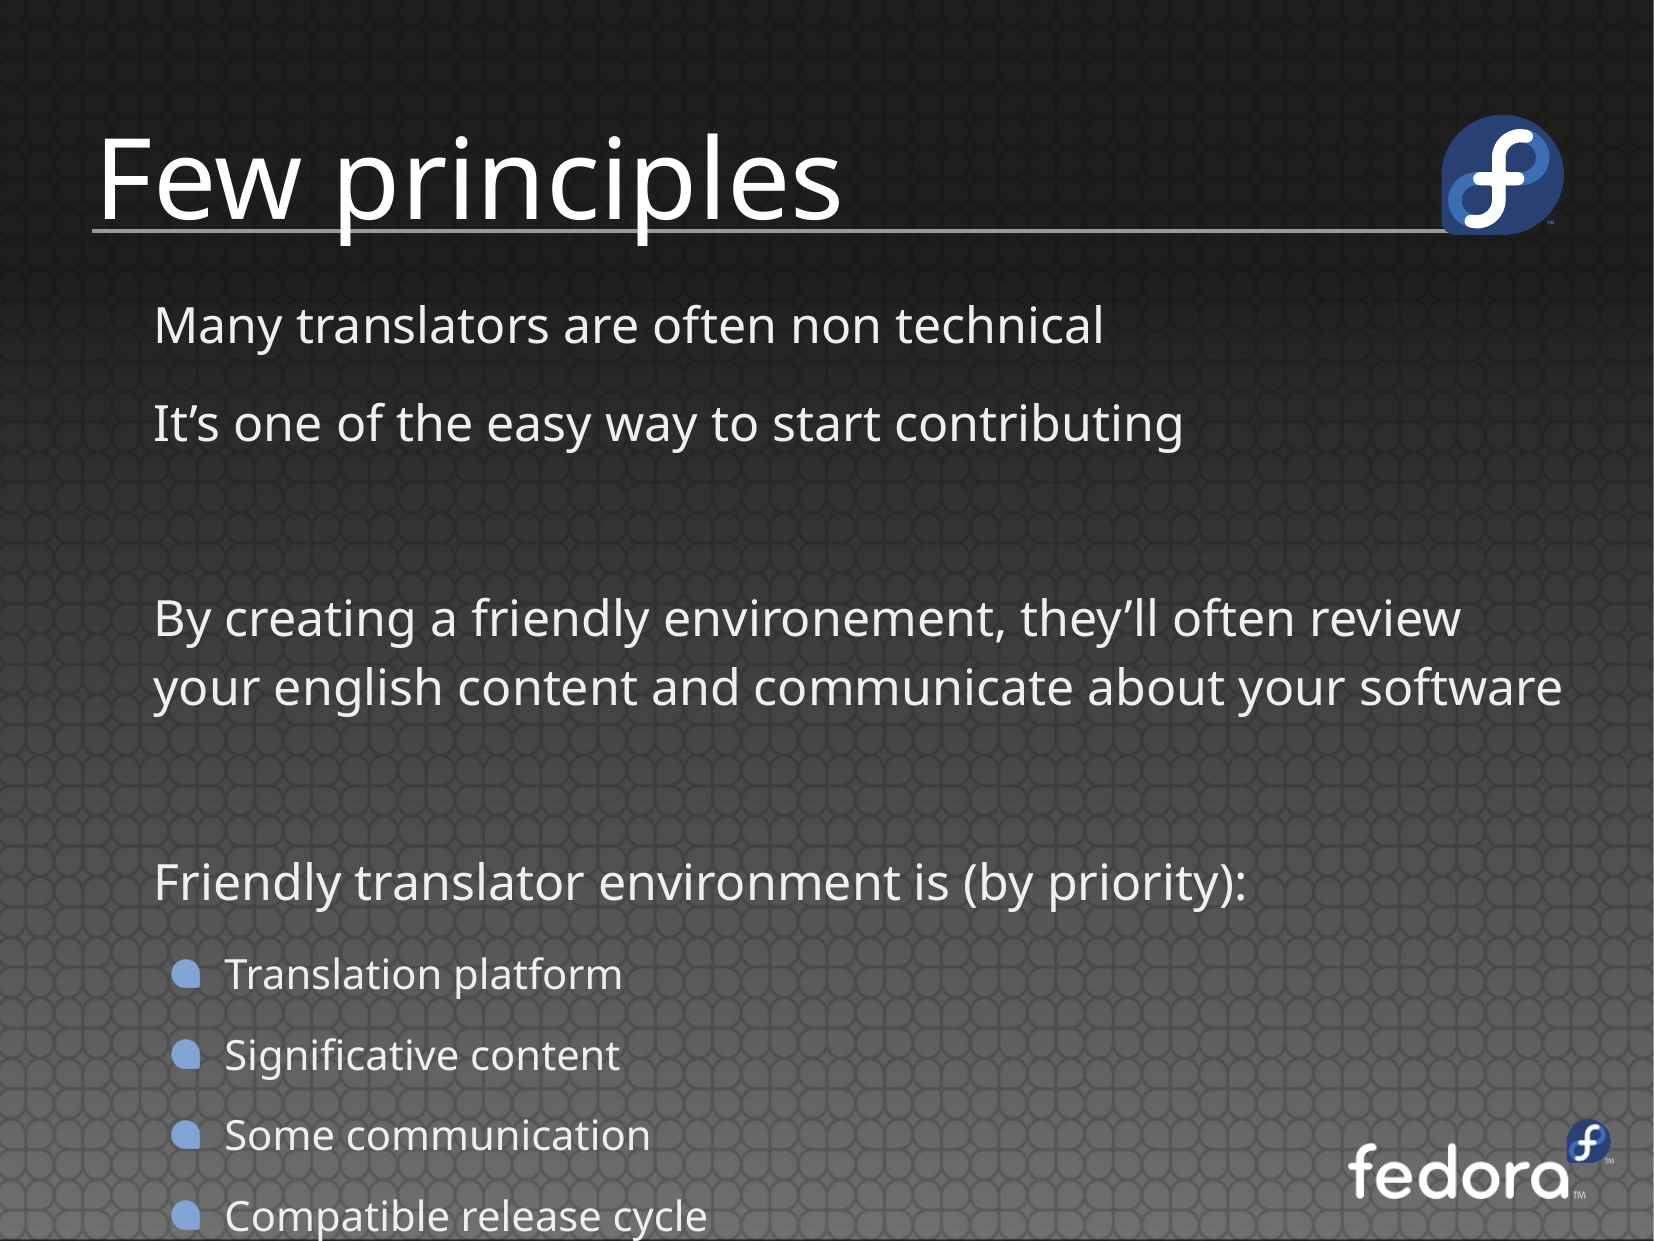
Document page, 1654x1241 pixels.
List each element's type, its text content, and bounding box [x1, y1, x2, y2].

picture [322, 1211, 335, 1228]
title Few principles [94, 100, 1426, 251]
picture [0, 0, 1654, 1241]
list Many translators are often non technical It’s one of the easy way to start contributing By creating a friendly environement, they’ll often review your english content and communicate about your software Friendly translator environment is (by priority): Translation platform Significative content Some communication Compatible release cycle [82, 290, 1571, 1179]
